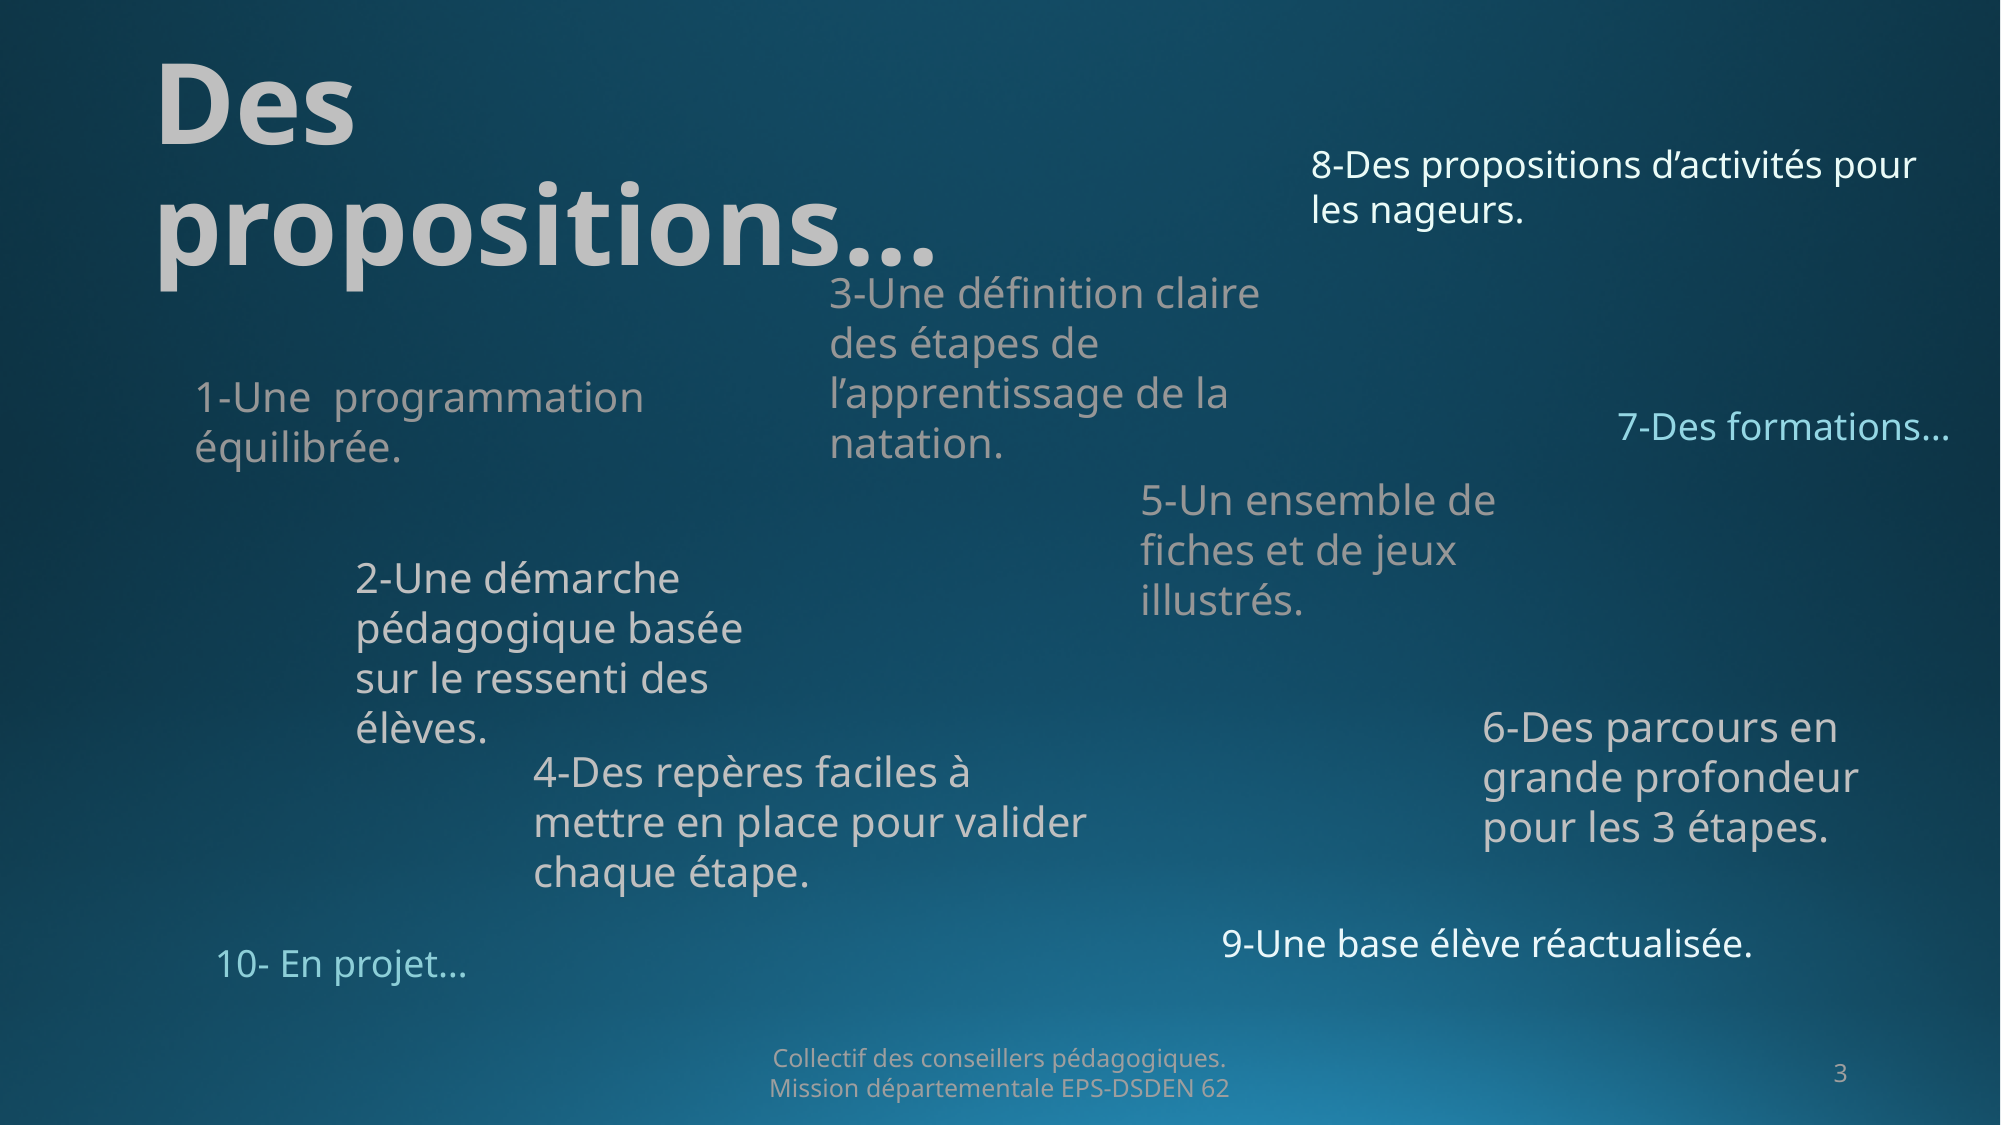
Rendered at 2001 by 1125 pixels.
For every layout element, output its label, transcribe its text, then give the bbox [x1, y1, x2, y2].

text_box Des propositions… [363, 217, 386, 253]
text_box 4-Des repères faciles à mettre en place pour valider chaque étape. [518, 738, 1104, 910]
picture [0, 0, 2001, 1125]
text_box 5-Un ensemble de fiches et de jeux illustrés. [1126, 512, 1608, 702]
text_box 6-Des parcours en grande profondeur pour les 3 étapes. [1468, 693, 1950, 854]
text_box 9-Une base élève réactualisée. [1206, 912, 1706, 973]
text_box Collectif des conseillers pédagogiques. Mission départementale EPS-DSDEN 62 [662, 1042, 1338, 1103]
text_box 3-Une définition claire des étapes de l’apprentissage de la natation. [814, 290, 1295, 545]
text_box 8-Des propositions d’activités pour les nageurs. [1296, 133, 1869, 239]
text_box 10- En projet… [200, 932, 457, 992]
text_box 1-Une programmation équilibrée. [180, 383, 663, 478]
text_box 3 [1412, 1042, 1863, 1103]
text_box Des propositions… [137, 59, 1027, 278]
text_box 7-Des formations… [1602, 396, 1928, 456]
text_box Des propositions… [177, 217, 200, 253]
text_box 2-Une démarche pédagogique basée sur le ressenti des élèves. [341, 544, 824, 696]
